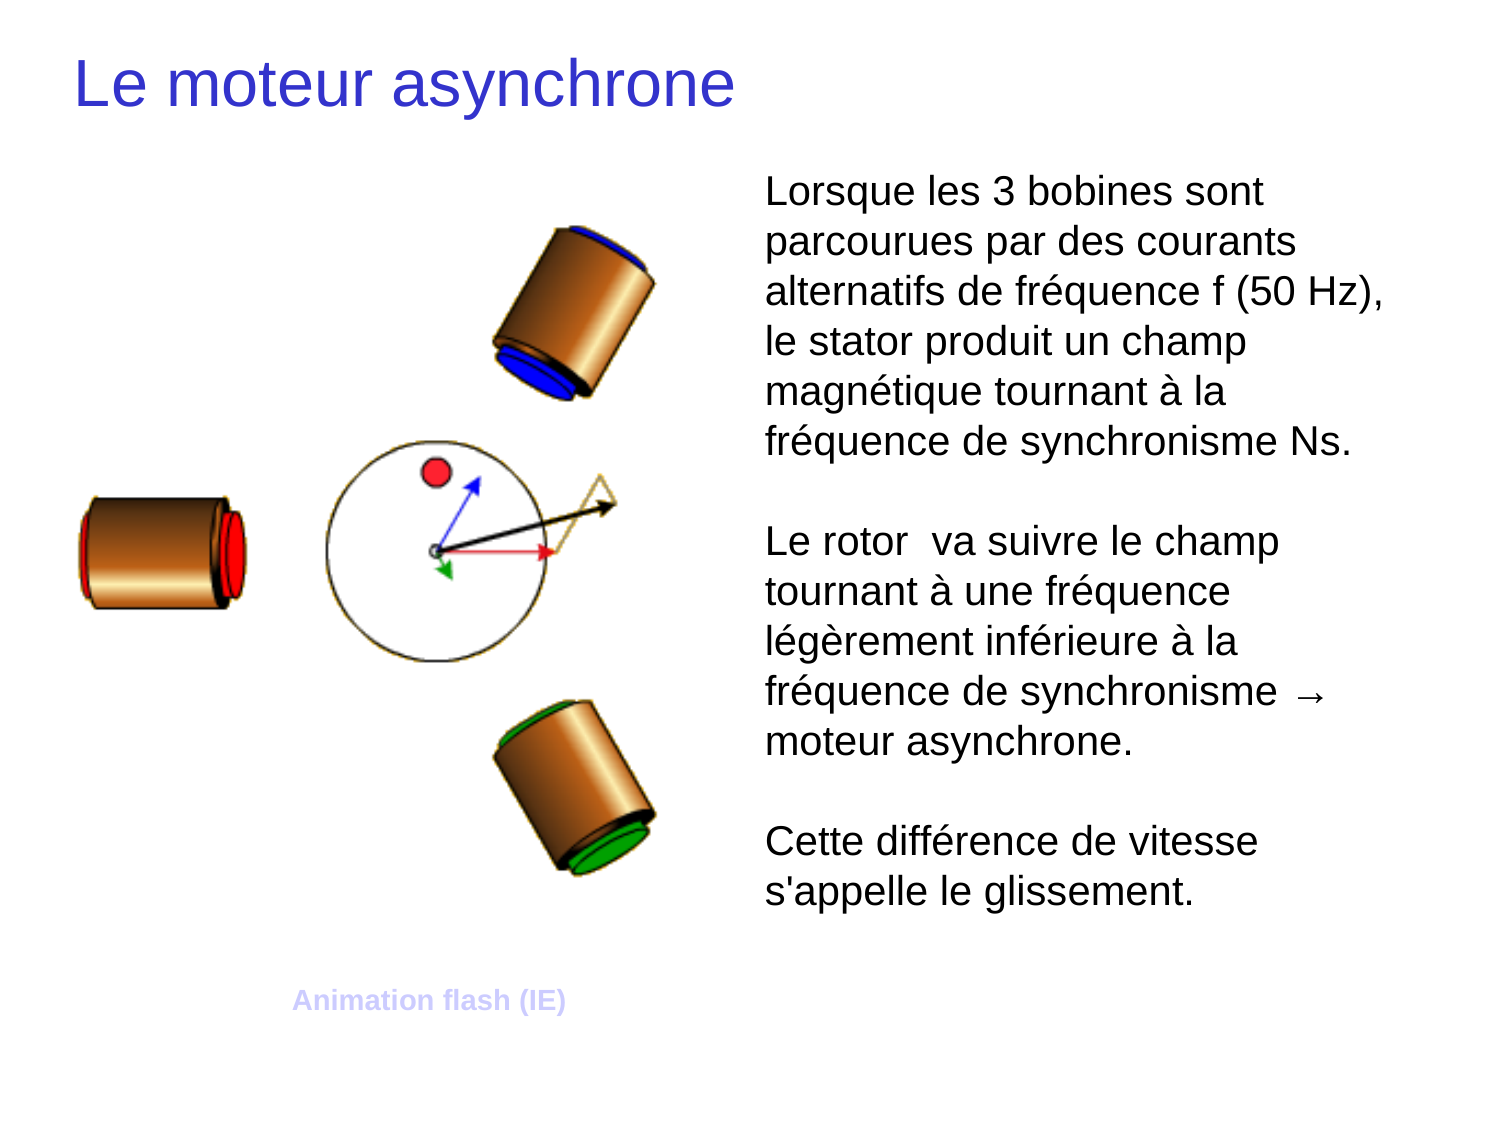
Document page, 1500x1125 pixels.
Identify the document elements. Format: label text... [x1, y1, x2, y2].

text_box Animation flash (IE) [277, 973, 582, 1025]
text_box Lorsque les 3 bobines sont parcourues par des courants alternatifs de fréquence f (50 Hz), le stator produit un champ magnétique tournant à la fréquence de synchronisme Ns. Le rotor va suivre le champ tournant à une fréquence légèrement inférieure à la fréquence de synchronisme → moteur asynchrone. Cette différence de vitesse s'appelle le glissement. [750, 156, 1418, 922]
picture [0, 178, 723, 904]
text_box Le moteur asynchrone [59, 32, 752, 128]
